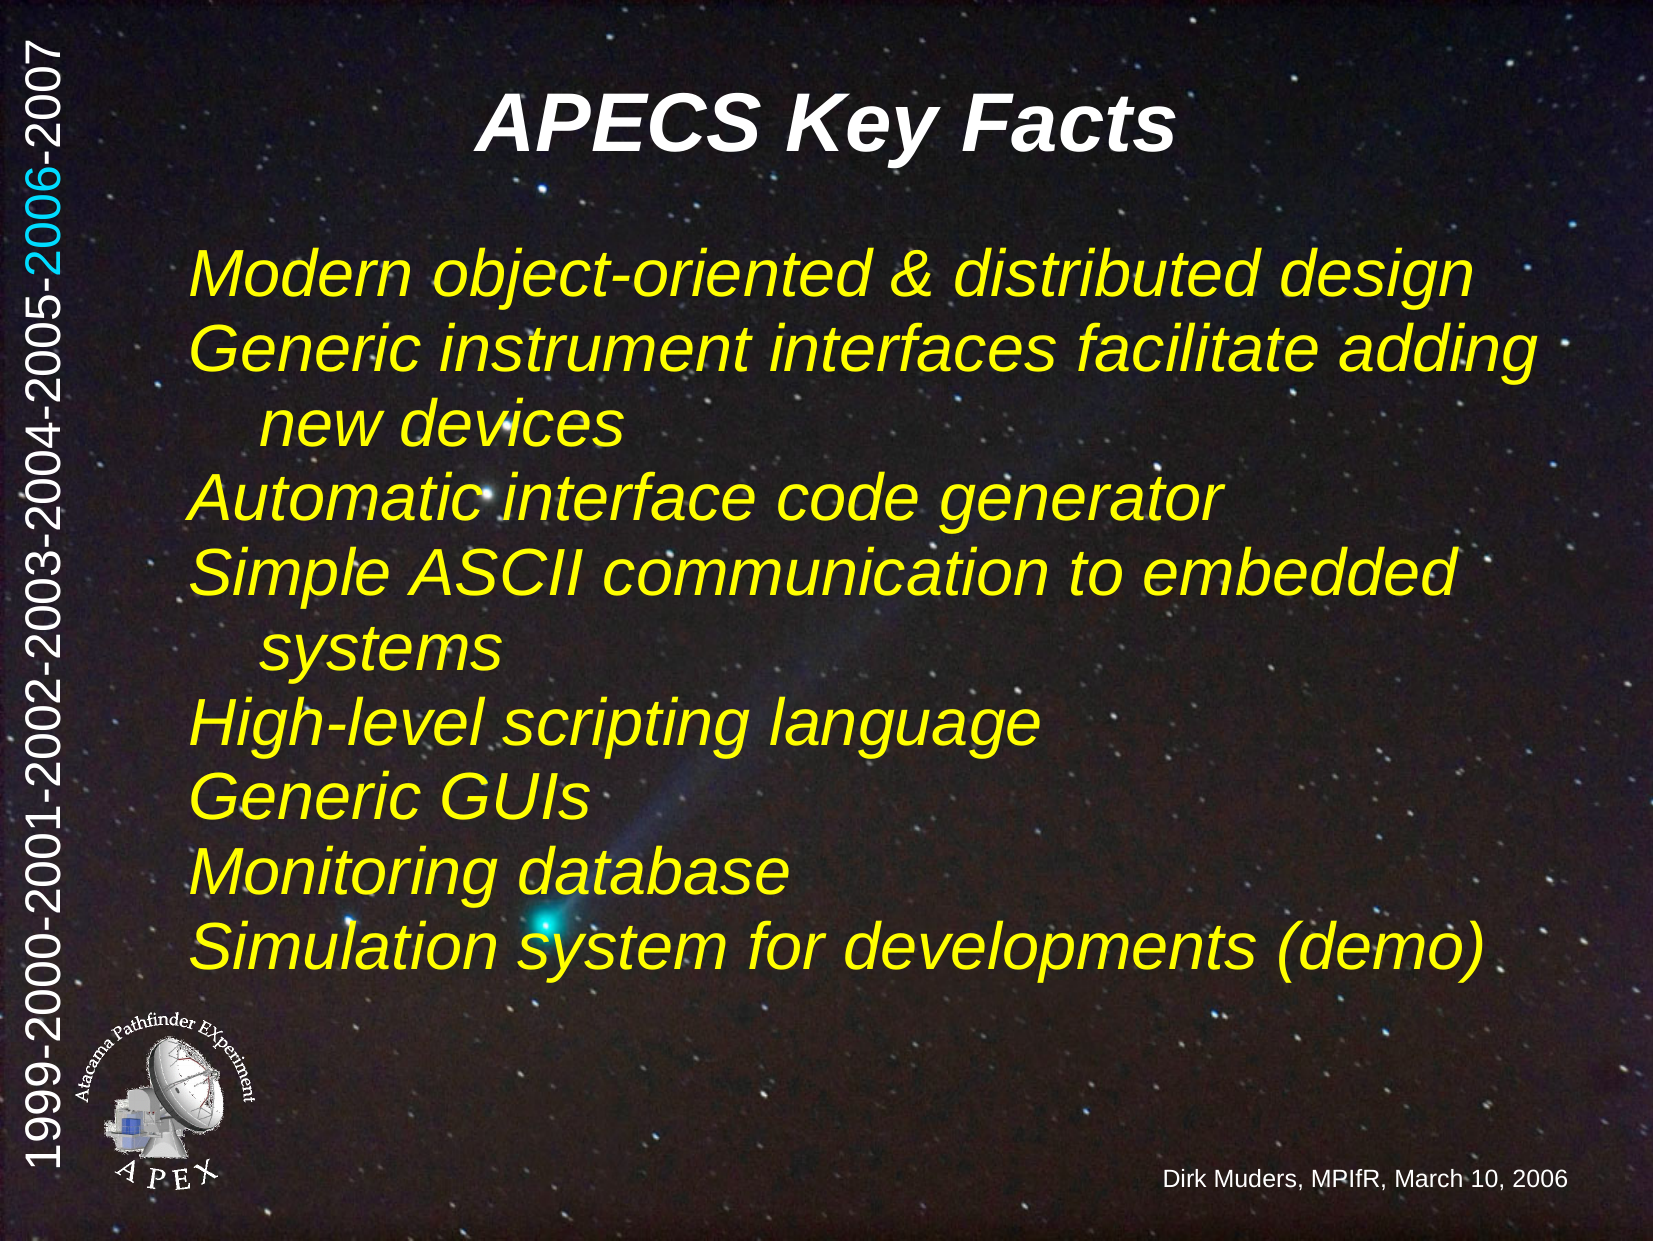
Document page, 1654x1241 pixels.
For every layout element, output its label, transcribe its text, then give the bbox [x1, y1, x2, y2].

title APECS Key Facts [121, 19, 1534, 227]
text_box 1999-2000-2001-2002-2003-2004-2005-2006-2007 [15, 38, 76, 1172]
picture [0, 0, 1653, 1241]
list Modern object-oriented & distributed design Generic instrument interfaces facilitate adding new devices Automatic interface code generator Simple ASCII communication to embedded systems High-level scripting language Generic GUIs Monitoring database Simulation system for developments (demo) [176, 236, 1567, 1044]
